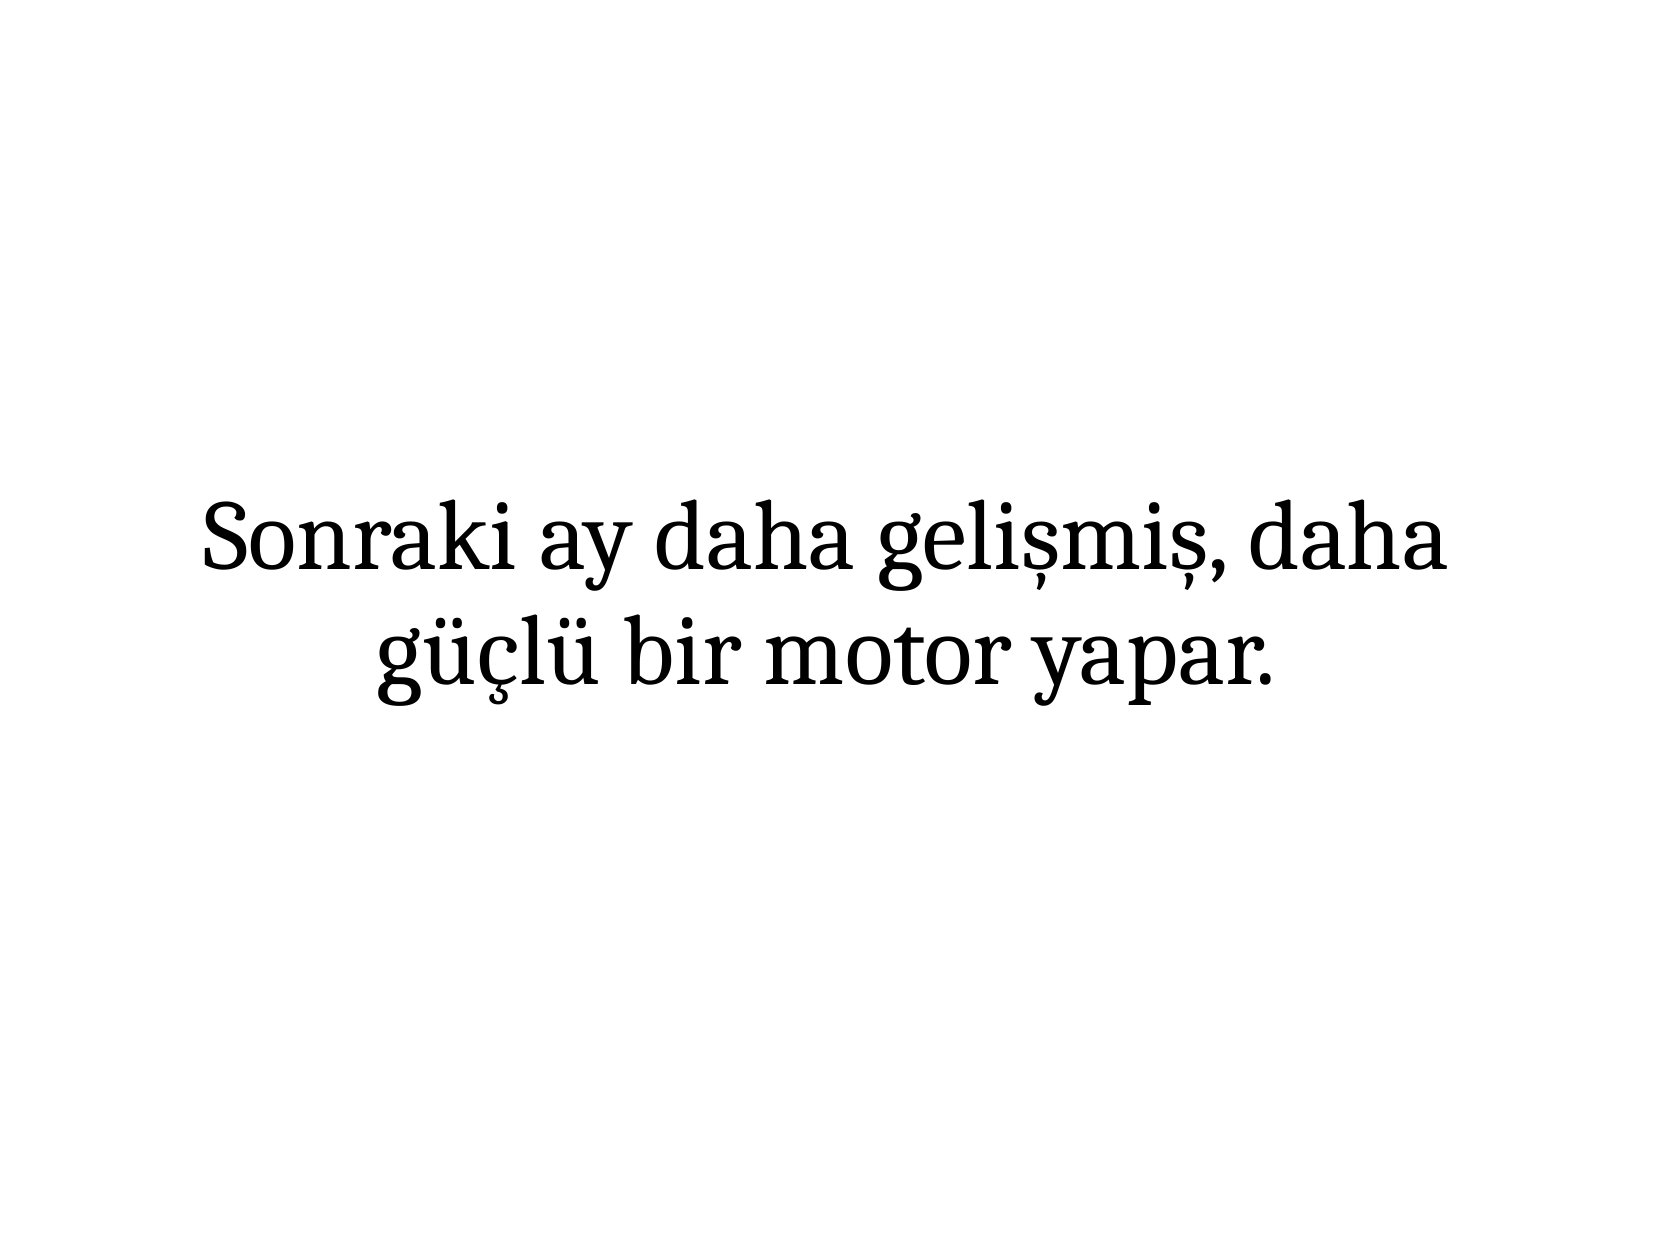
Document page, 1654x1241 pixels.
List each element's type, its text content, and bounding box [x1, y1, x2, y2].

title Sonraki ay daha gelişmiş, daha güçlü bir motor yapar. [82, 273, 1571, 916]
